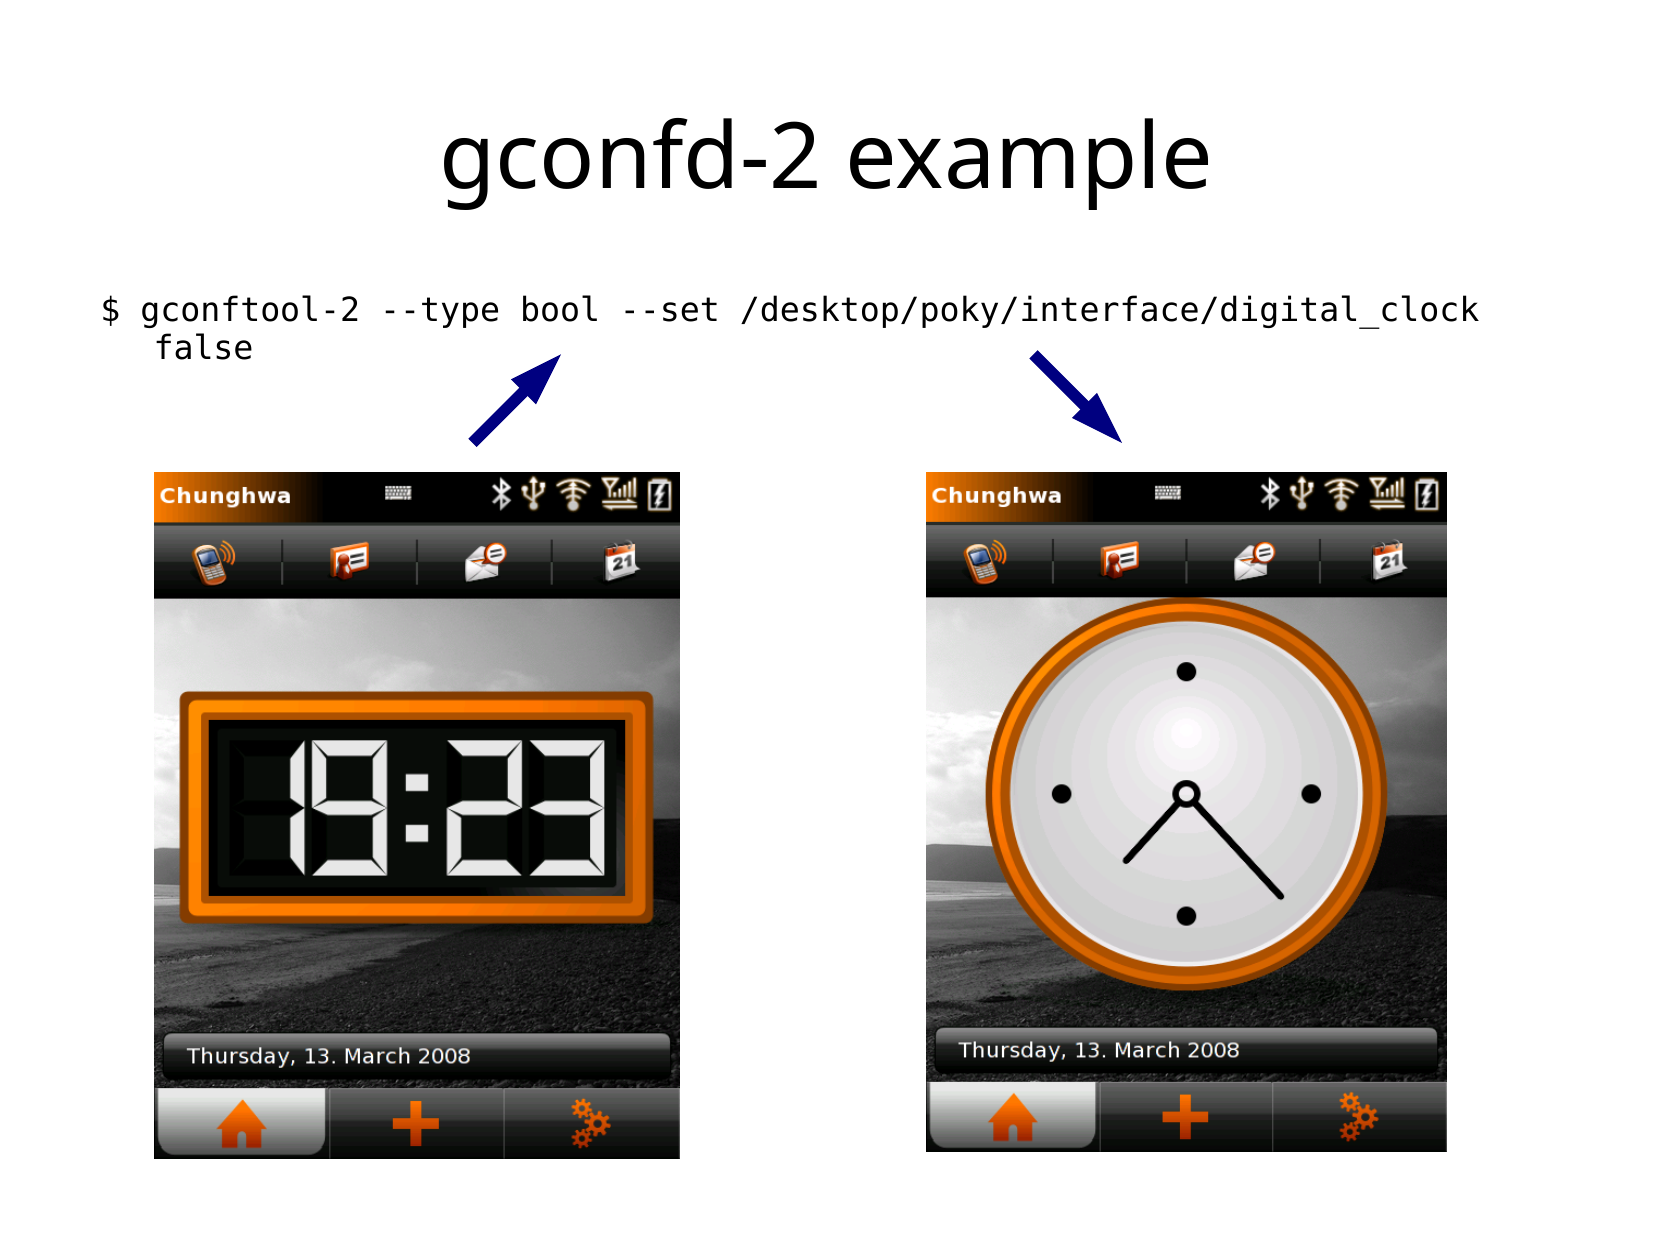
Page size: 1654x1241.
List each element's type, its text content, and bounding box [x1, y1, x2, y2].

list $ gconftool-2 --type bool --set /desktop/poky/interface/digital_clock false [82, 290, 1571, 1094]
picture [926, 472, 1447, 1152]
picture [154, 472, 680, 1159]
title gconfd-2 example [82, 56, 1571, 250]
